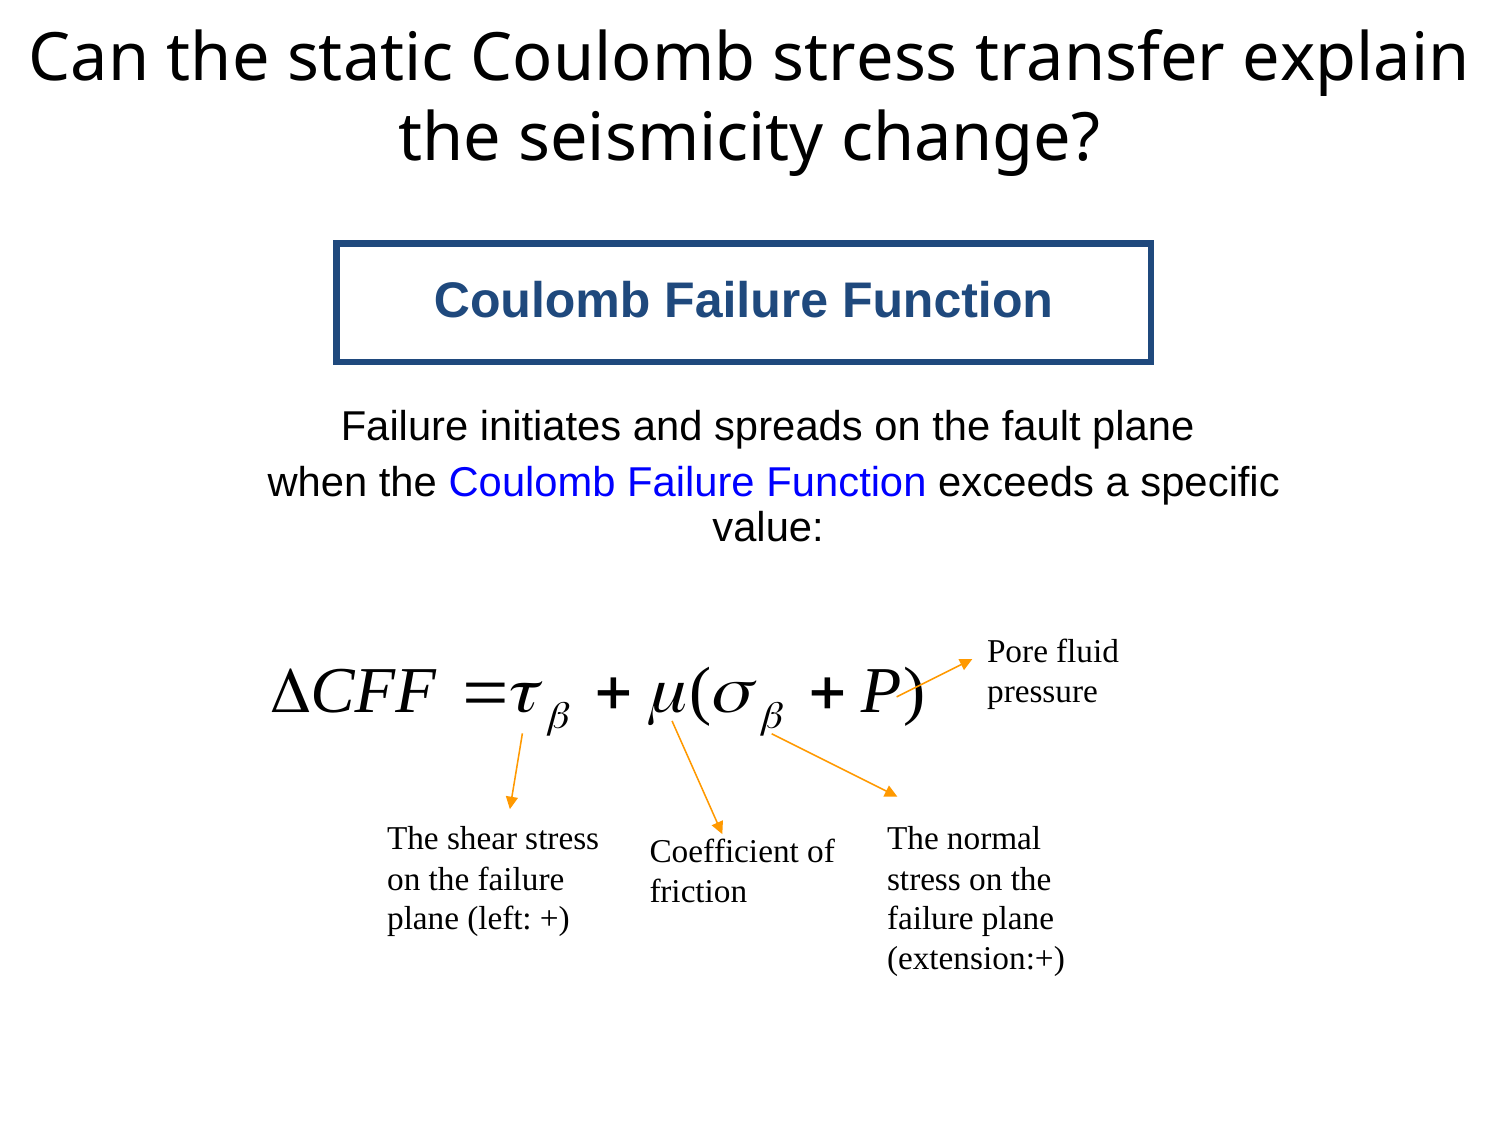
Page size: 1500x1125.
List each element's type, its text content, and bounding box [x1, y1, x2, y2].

text_box Failure initiates and spreads on the fault plane when the Coulomb Failure Function exceeds a specific value: [183, 397, 1353, 558]
text_box Coulomb Failure Function [418, 267, 1093, 337]
chart [259, 646, 935, 751]
text_box Pore fluid pressure [972, 621, 1223, 717]
text_box Coefficient of friction [634, 821, 885, 917]
text_box The normal stress on the failure plane (extension:+) [872, 809, 1123, 985]
title Can the static Coulomb stress transfer explain the seismicity change? [0, 0, 1500, 188]
text_box The shear stress on the failure plane (left: +) [372, 809, 623, 945]
